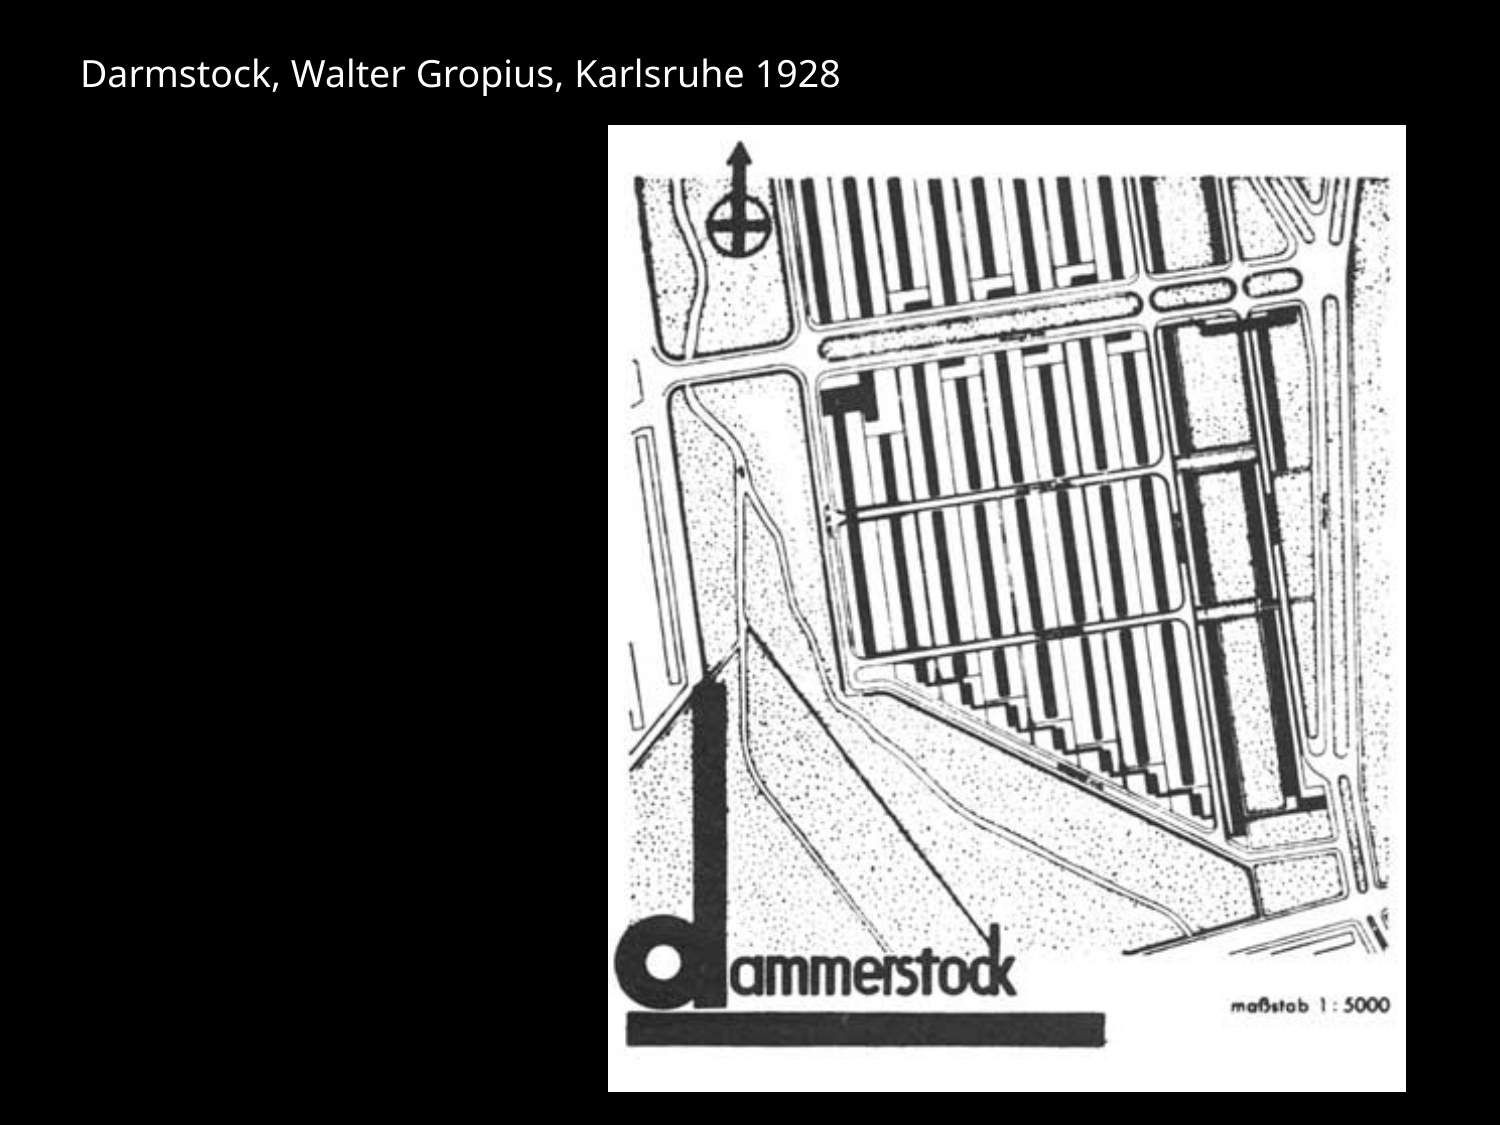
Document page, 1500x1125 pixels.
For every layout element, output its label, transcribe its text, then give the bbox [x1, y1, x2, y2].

picture [608, 125, 1406, 1092]
text_box Darmstock, Walter Gropius, Karlsruhe 1928 [64, 42, 1010, 149]
